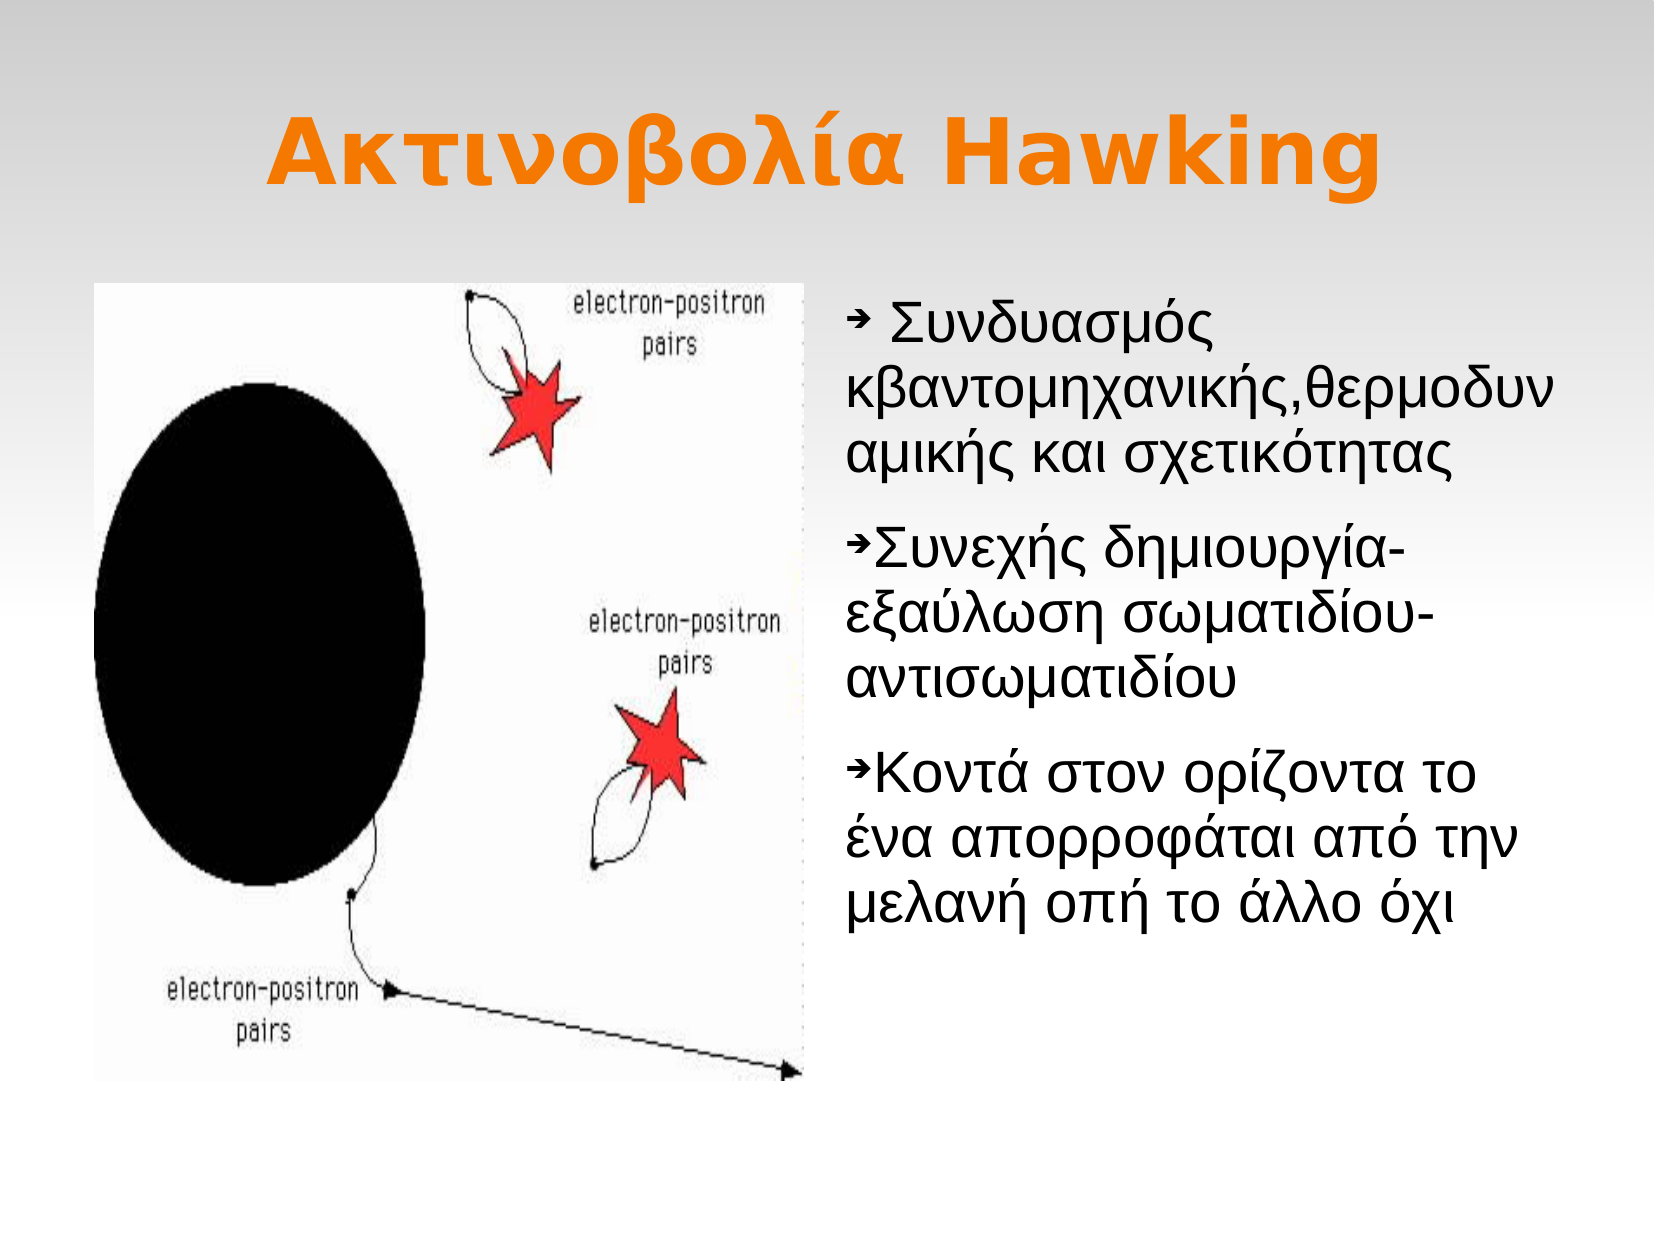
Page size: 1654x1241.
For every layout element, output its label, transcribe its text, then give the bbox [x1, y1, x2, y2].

picture [82, 283, 809, 1109]
list Συνδυασμός κβαντομηχανικής,θερμοδυναμικής και σχετικότητας Συνεχής δημιουργία-εξαύλωση σωματιδίου-αντισωματιδίου Κοντά στον ορίζοντα το ένα απορροφάται από την μελανή οπή το άλλο όχι [845, 290, 1572, 1109]
title Ακτινοβολία Hawking [82, 49, 1571, 257]
